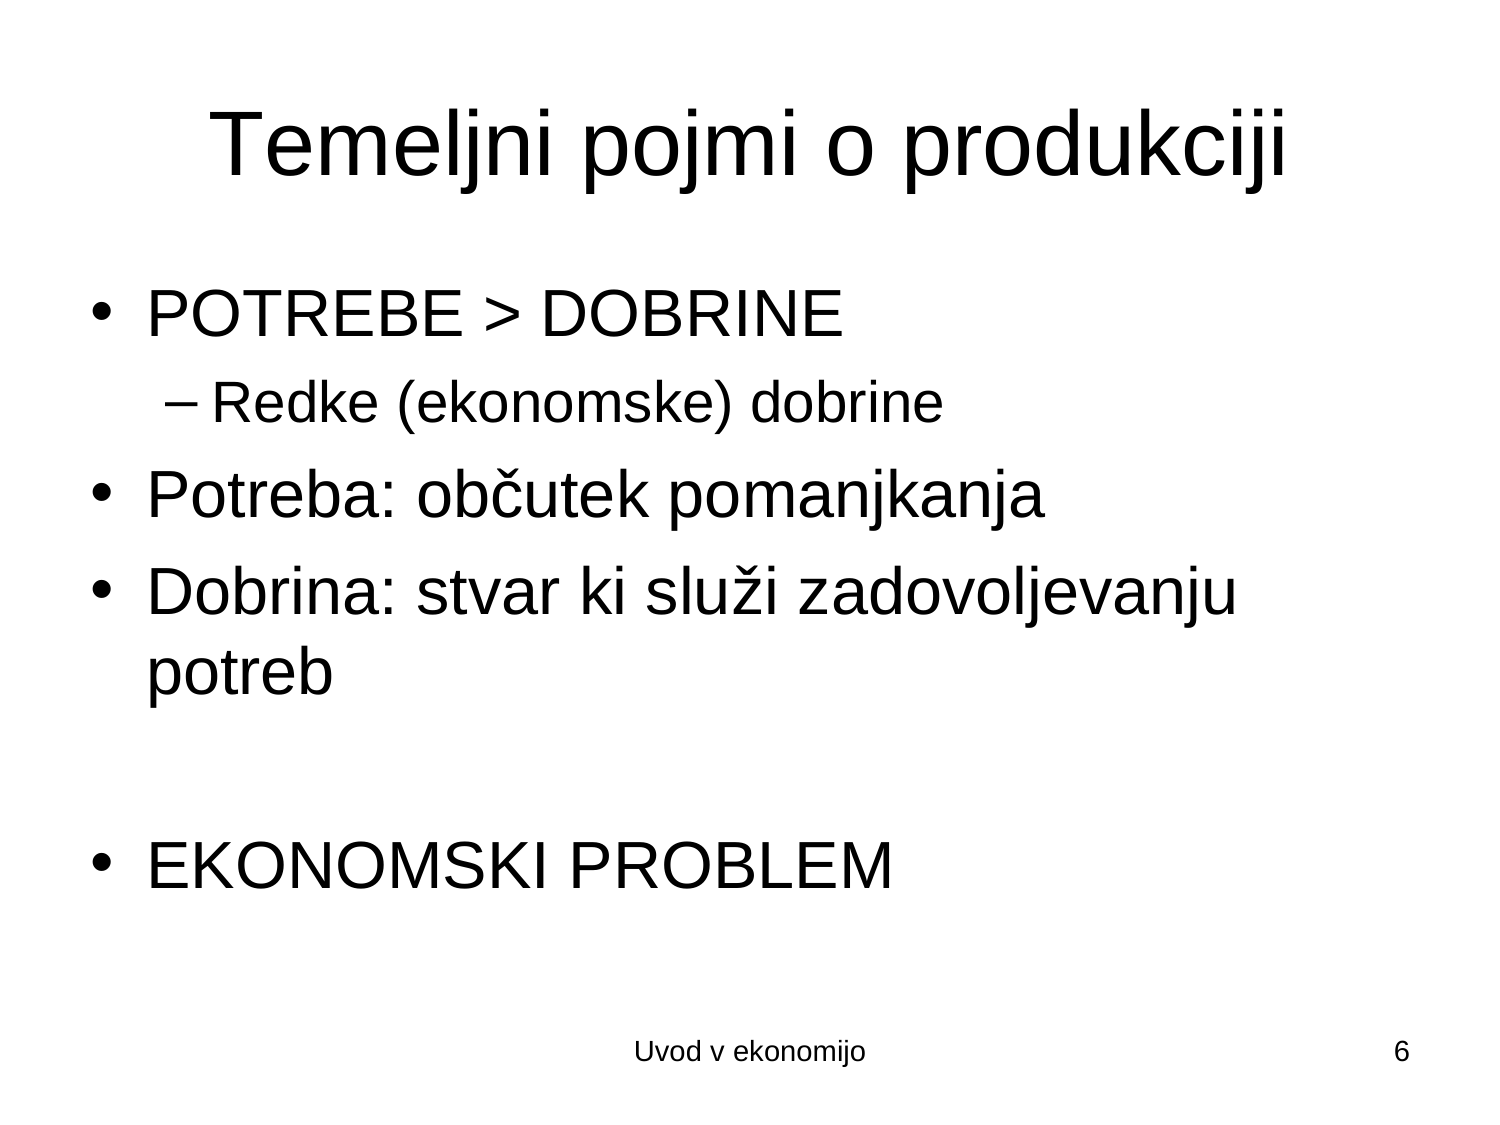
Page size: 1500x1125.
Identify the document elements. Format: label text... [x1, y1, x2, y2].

text_box Uvod v ekonomijo [512, 1024, 988, 1103]
text_box <number> [1074, 1024, 1426, 1103]
title Temeljni pojmi o produkciji [75, 45, 1426, 233]
list POTREBE > DOBRINE Redke (ekonomske) dobrine Potreba: občutek pomanjkanja Dobrina: stvar ki služi zadovoljevanju potreb EKONOMSKI PROBLEM [75, 262, 1426, 1006]
